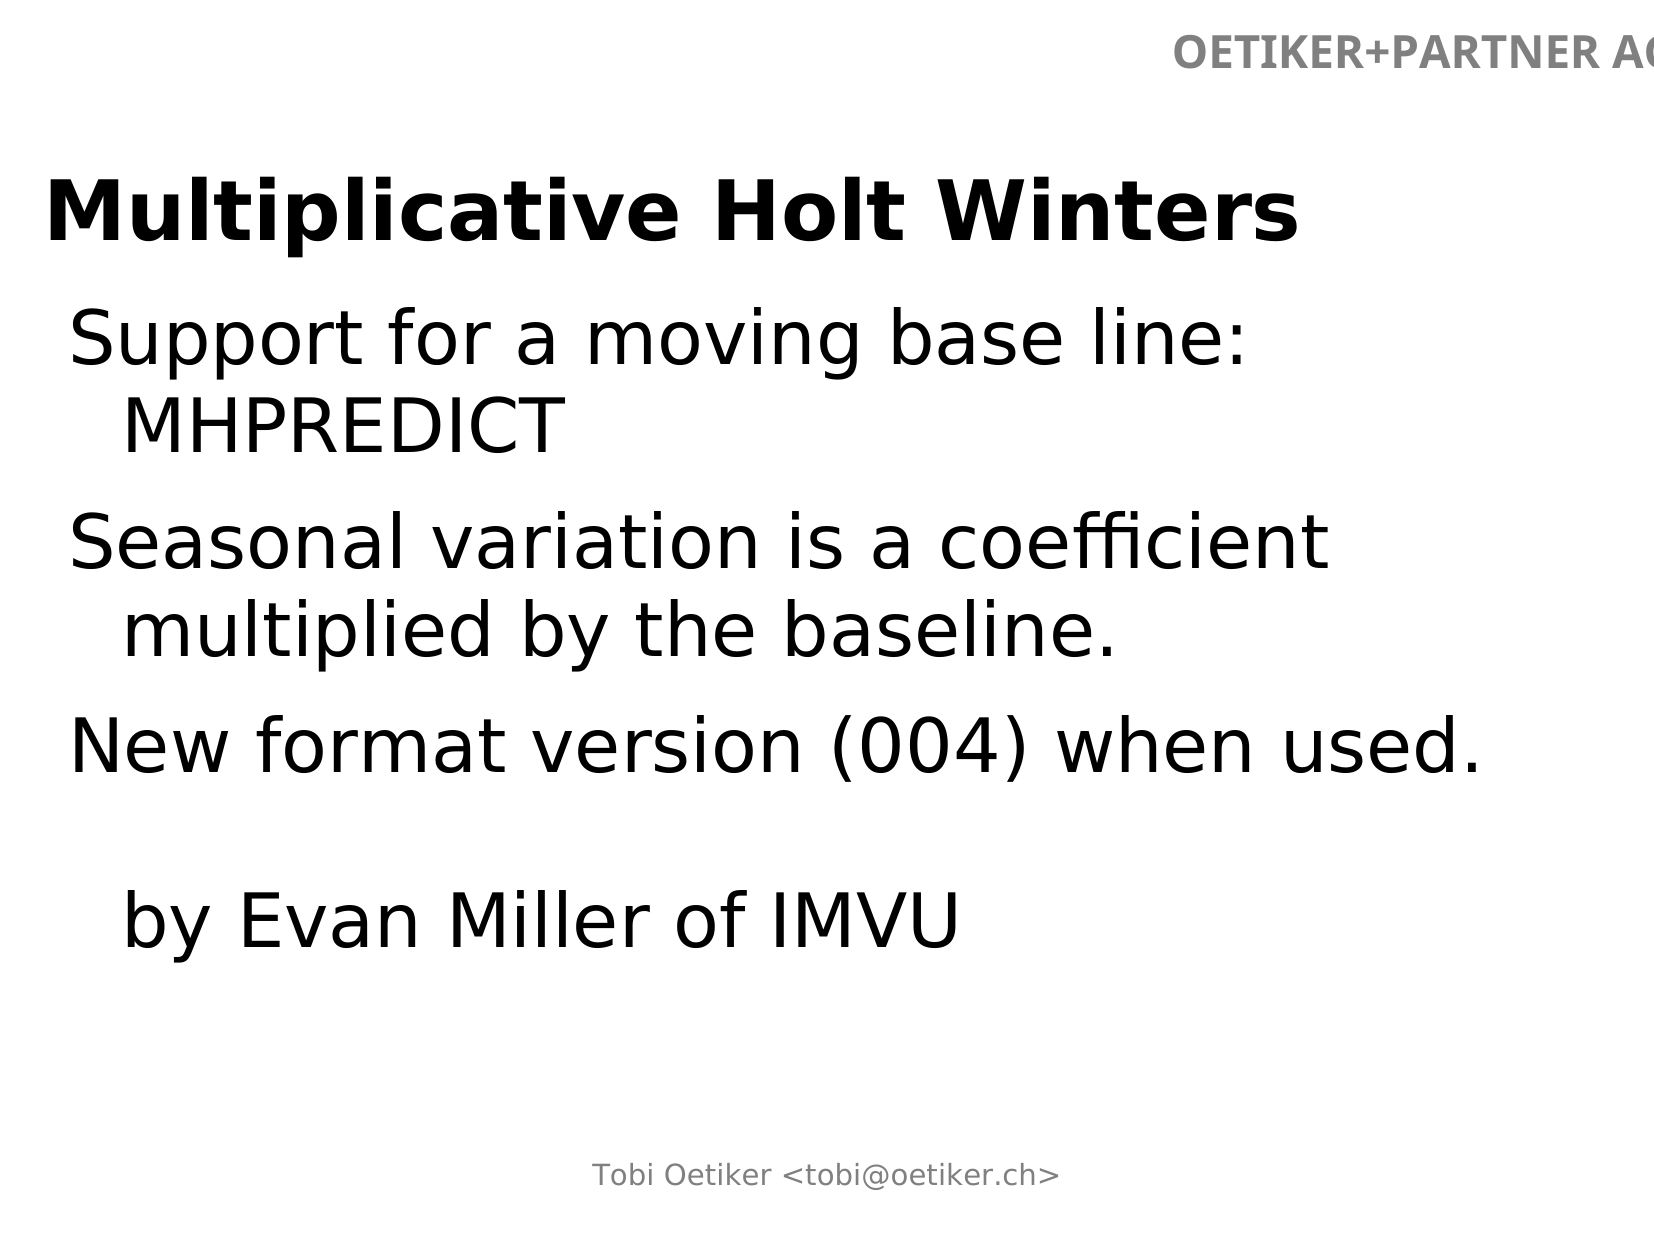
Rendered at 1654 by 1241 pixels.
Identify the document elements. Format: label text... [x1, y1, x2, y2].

title Multiplicative Holt Winters [43, 144, 1581, 280]
list Support for a moving base line: MHPREDICT Seasonal variation is a coefficient multiplied by the baseline. New format version (004) when used. by Evan Miller of IMVU [50, 295, 1571, 1099]
